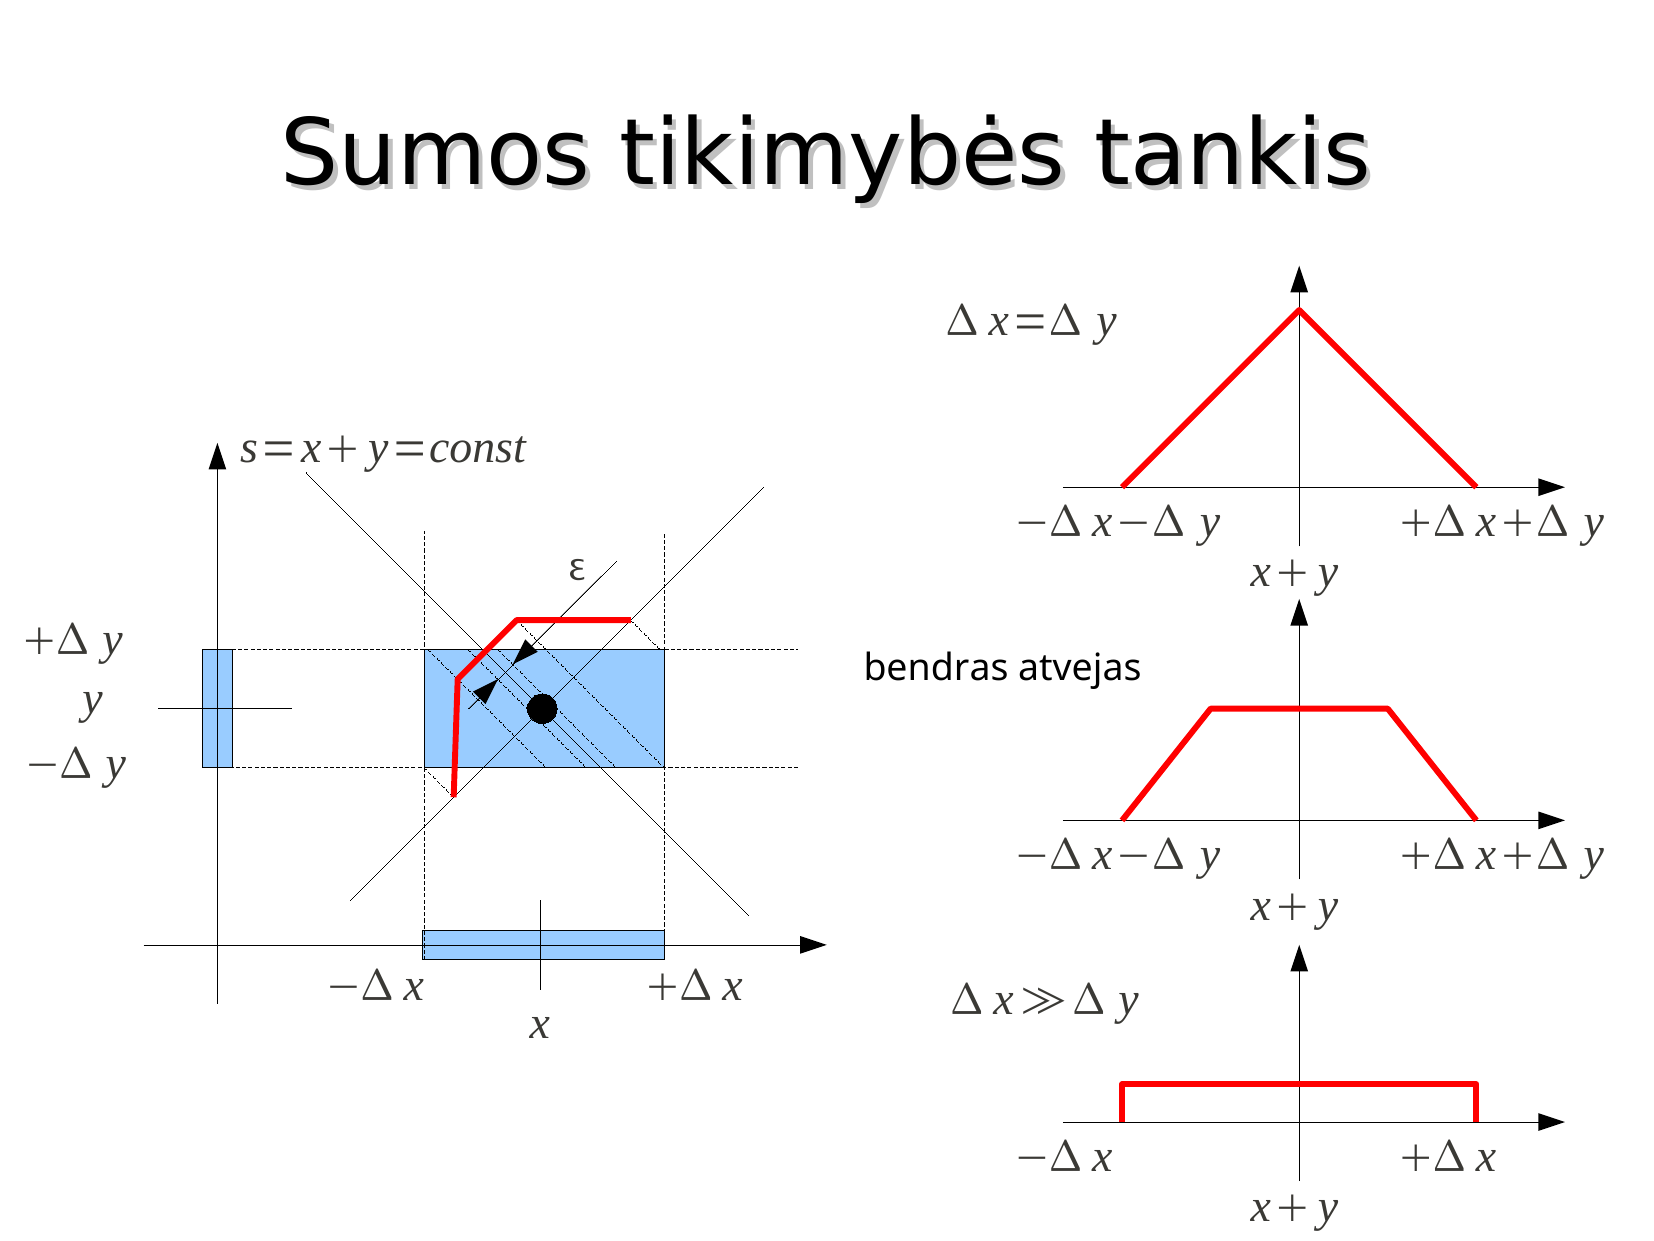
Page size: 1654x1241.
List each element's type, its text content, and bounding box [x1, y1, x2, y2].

text_box bendras atvejas [848, 633, 1167, 694]
text_box [202, 709, 217, 768]
chart [1391, 495, 1610, 547]
chart [638, 959, 749, 1011]
text_box [458, 649, 665, 768]
text_box [218, 649, 233, 708]
chart [1241, 546, 1344, 597]
chart [1007, 1130, 1119, 1182]
chart [14, 613, 129, 665]
chart [69, 672, 109, 724]
chart [520, 997, 556, 1049]
text_box [424, 649, 482, 768]
title Sumos tikimybės tankis [82, 56, 1571, 250]
text_box [218, 709, 233, 768]
text_box [541, 930, 665, 945]
text_box [541, 946, 665, 960]
chart [944, 974, 1145, 1026]
chart [1007, 495, 1226, 547]
chart [561, 539, 595, 591]
chart [1391, 828, 1610, 880]
text_box [202, 649, 217, 708]
chart [1007, 828, 1226, 880]
chart [940, 295, 1123, 346]
chart [1241, 1181, 1344, 1232]
chart [18, 738, 133, 789]
chart [1391, 1130, 1503, 1182]
text_box [422, 930, 540, 945]
chart [319, 959, 431, 1011]
chart [232, 421, 533, 473]
text_box [422, 946, 540, 960]
chart [1241, 879, 1344, 931]
